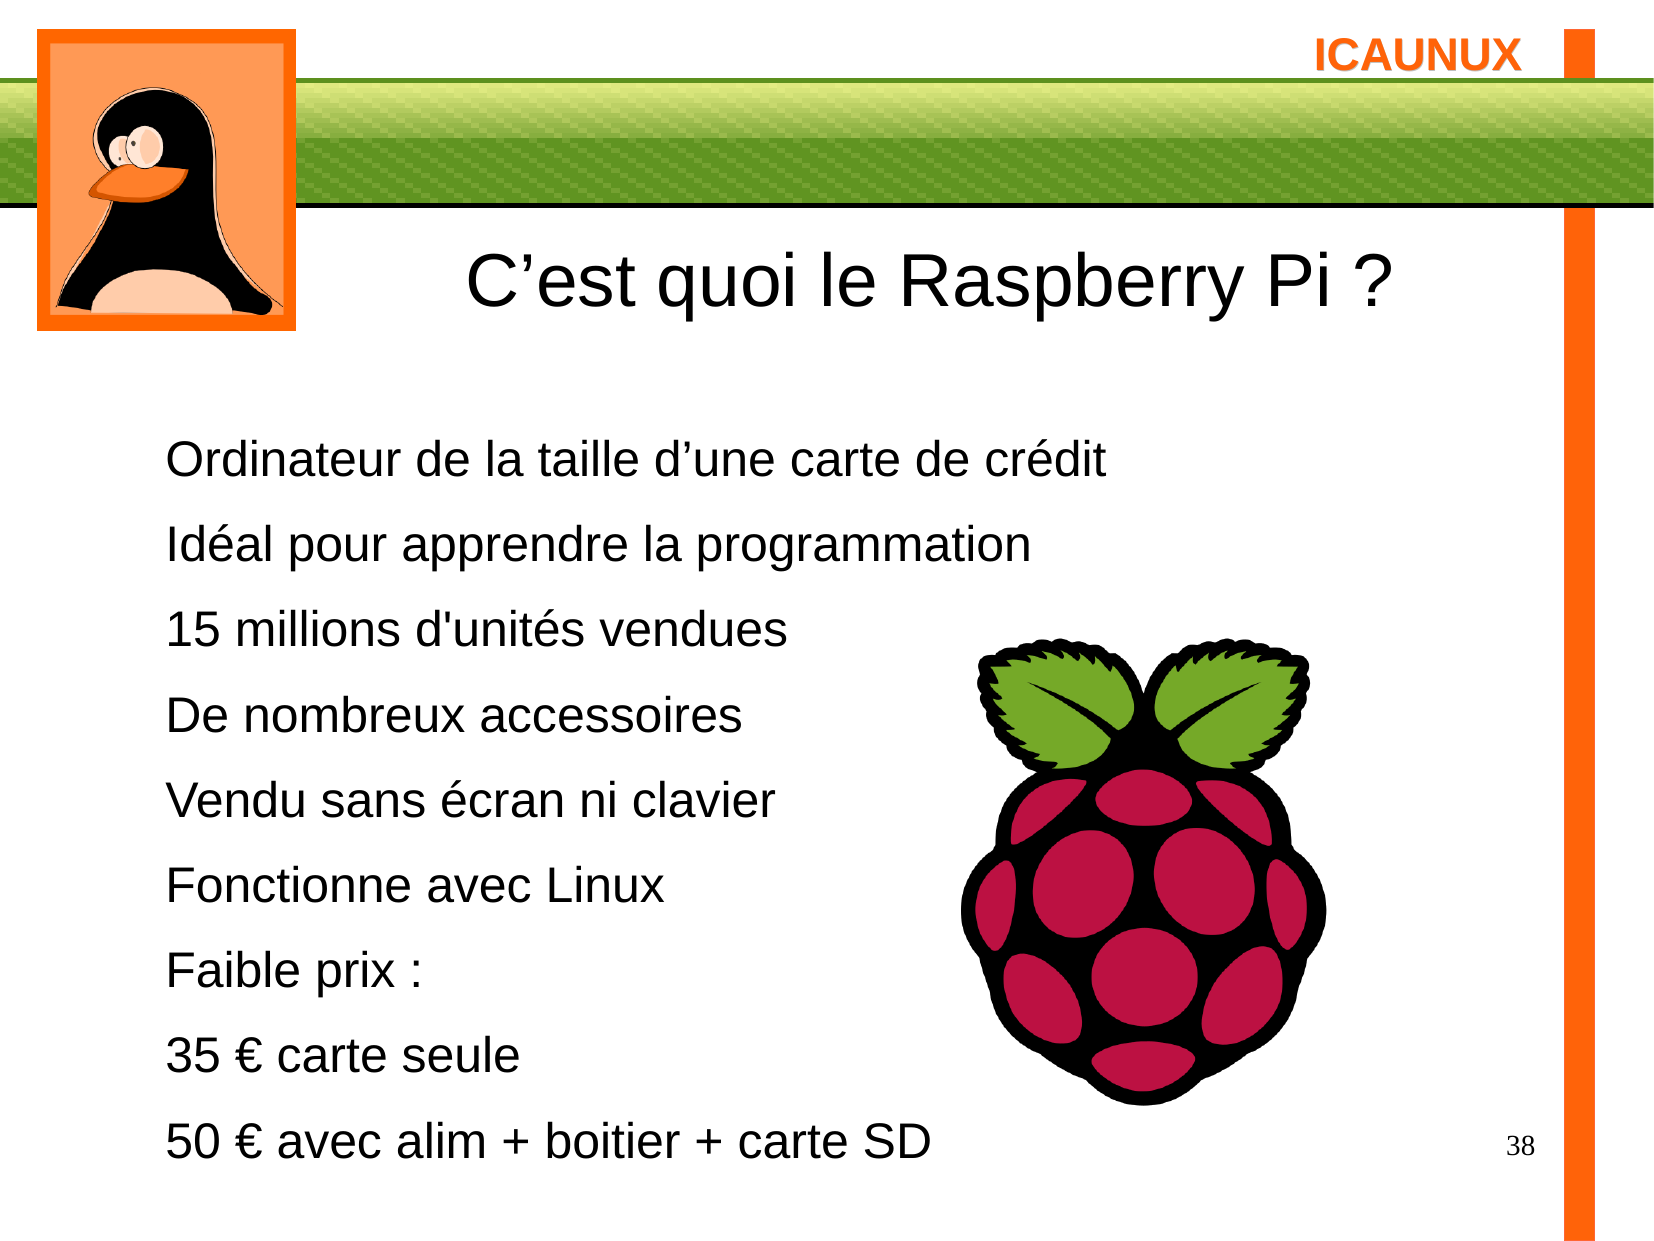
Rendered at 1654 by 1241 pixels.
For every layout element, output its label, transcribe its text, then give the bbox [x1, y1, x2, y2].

picture [0, 29, 1654, 331]
title C’est quoi le Raspberry Pi ? [324, 206, 1536, 355]
list Ordinateur de la taille d’une carte de crédit Idéal pour apprendre la programmation 15 millions d'unités vendues De nombreux accessoires Vendu sans écran ni clavier Fonctionne avec Linux Faible prix : 35 € carte seule 50 € avec alim + boitier + carte SD [165, 431, 1495, 1169]
